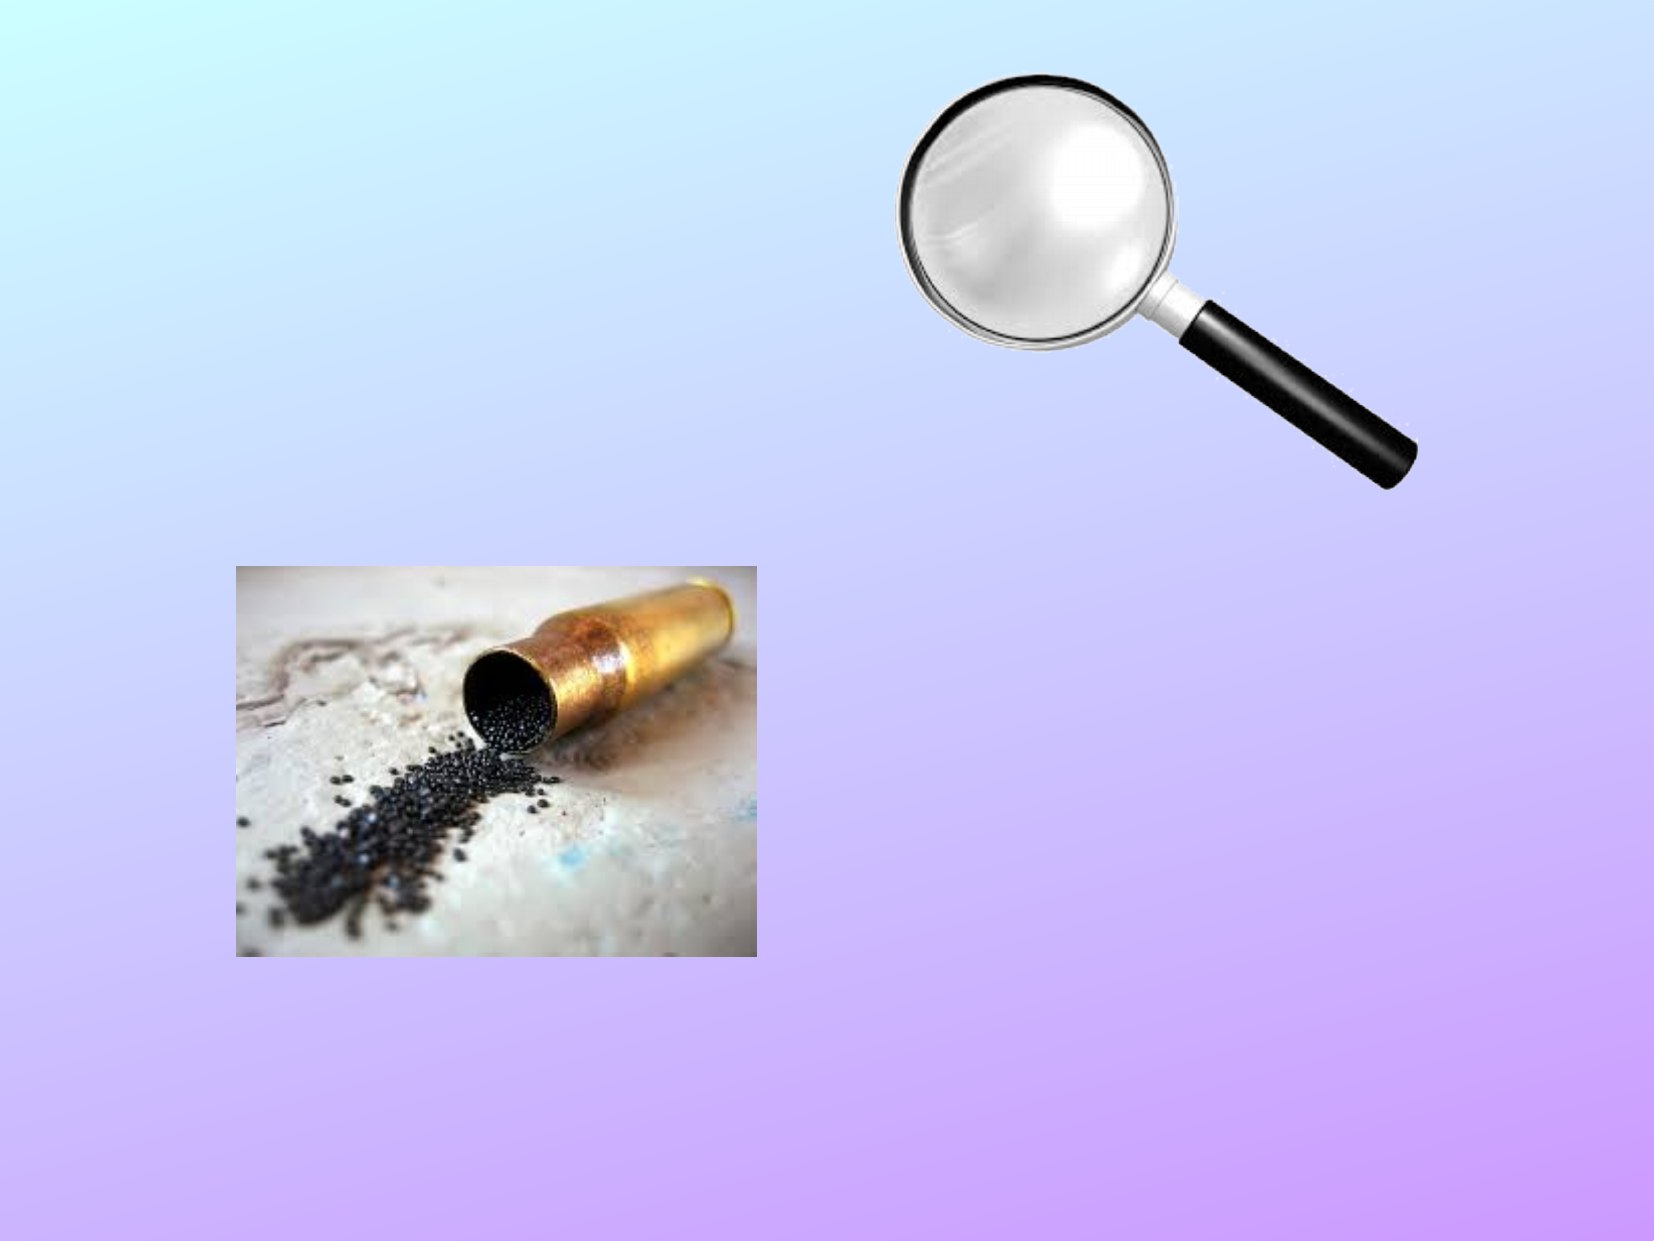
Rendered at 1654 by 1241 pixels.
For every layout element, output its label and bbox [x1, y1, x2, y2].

picture [236, 566, 757, 957]
picture [894, 70, 1418, 490]
